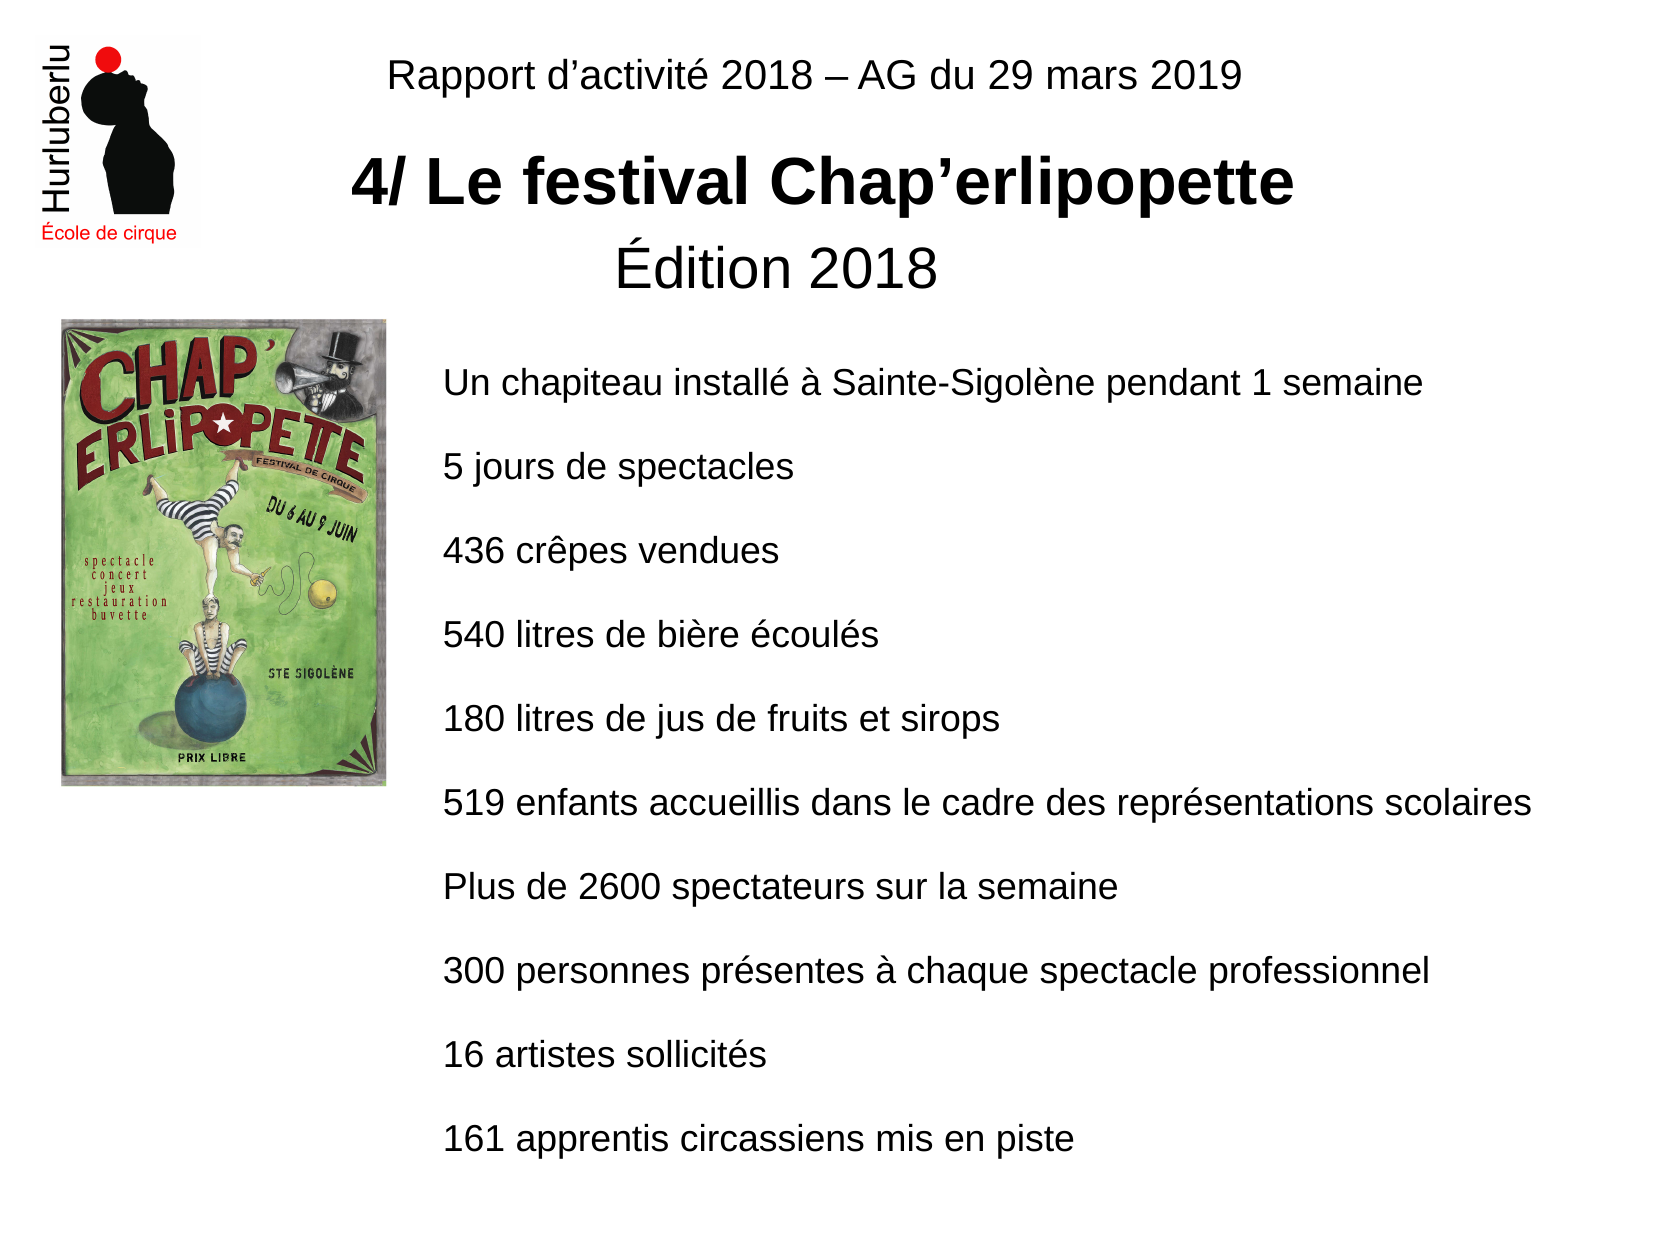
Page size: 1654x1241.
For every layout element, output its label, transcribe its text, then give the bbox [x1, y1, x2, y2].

picture [59, 318, 390, 788]
text_box Un chapiteau installé à Sainte-Sigolène pendant 1 semaine 5 jours de spectacles 436 crêpes vendues 540 litres de bière écoulés 180 litres de jus de fruits et sirops 519 enfants accueillis dans le cadre des représentations scolaires Plus de 2600 spectateurs sur la semaine 300 personnes présentes à chaque spectacle professionnel 16 artistes sollicités 161 apprentis circassiens mis en piste [428, 354, 1548, 1167]
text_box Édition 2018 [614, 236, 1654, 367]
title Rapport d’activité 2018 – AG du 29 mars 2019 4/ Le festival Chap’erlipopette [70, 23, 1559, 248]
picture [35, 35, 201, 249]
